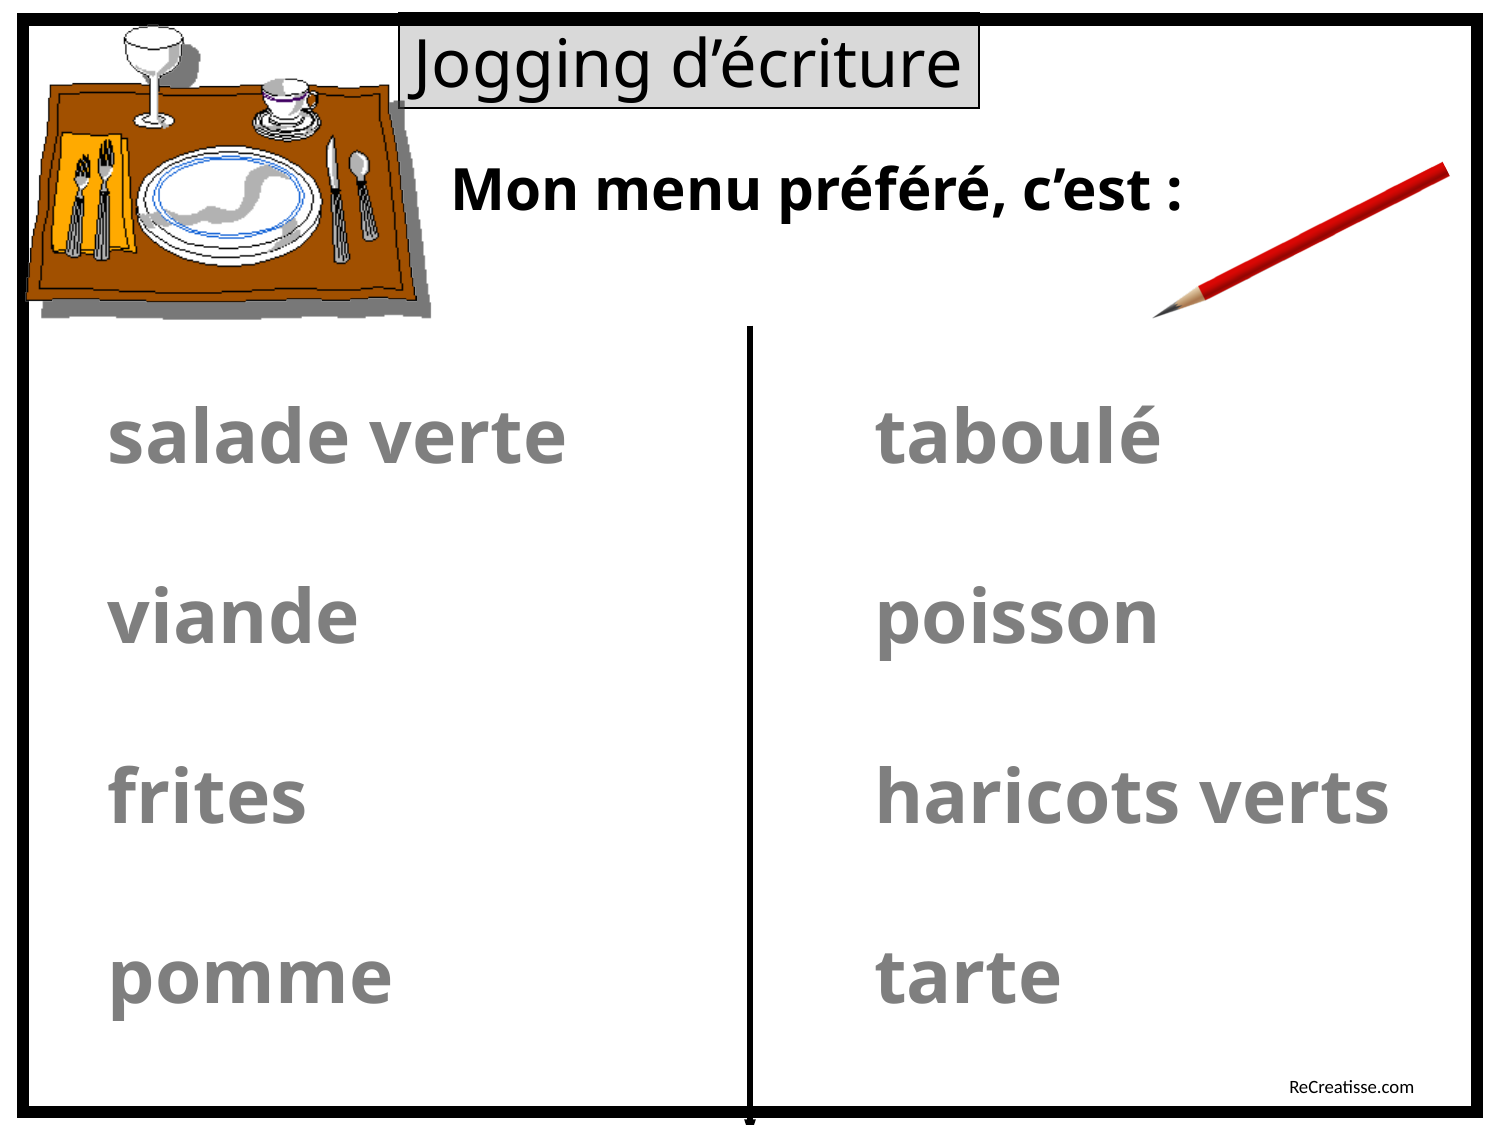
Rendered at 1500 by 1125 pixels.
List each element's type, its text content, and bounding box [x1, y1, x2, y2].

text_box taboulé poisson haricots verts tarte [859, 381, 1500, 1026]
text_box Jogging d’écriture [417, 26, 979, 108]
text_box Mon menu préféré, c’est : [435, 145, 1199, 300]
text_box salade verte viande frites pomme [93, 381, 666, 1026]
picture [1143, 150, 1456, 337]
text_box ReCreatisse.com [1274, 1068, 1430, 1105]
picture [24, 0, 417, 343]
